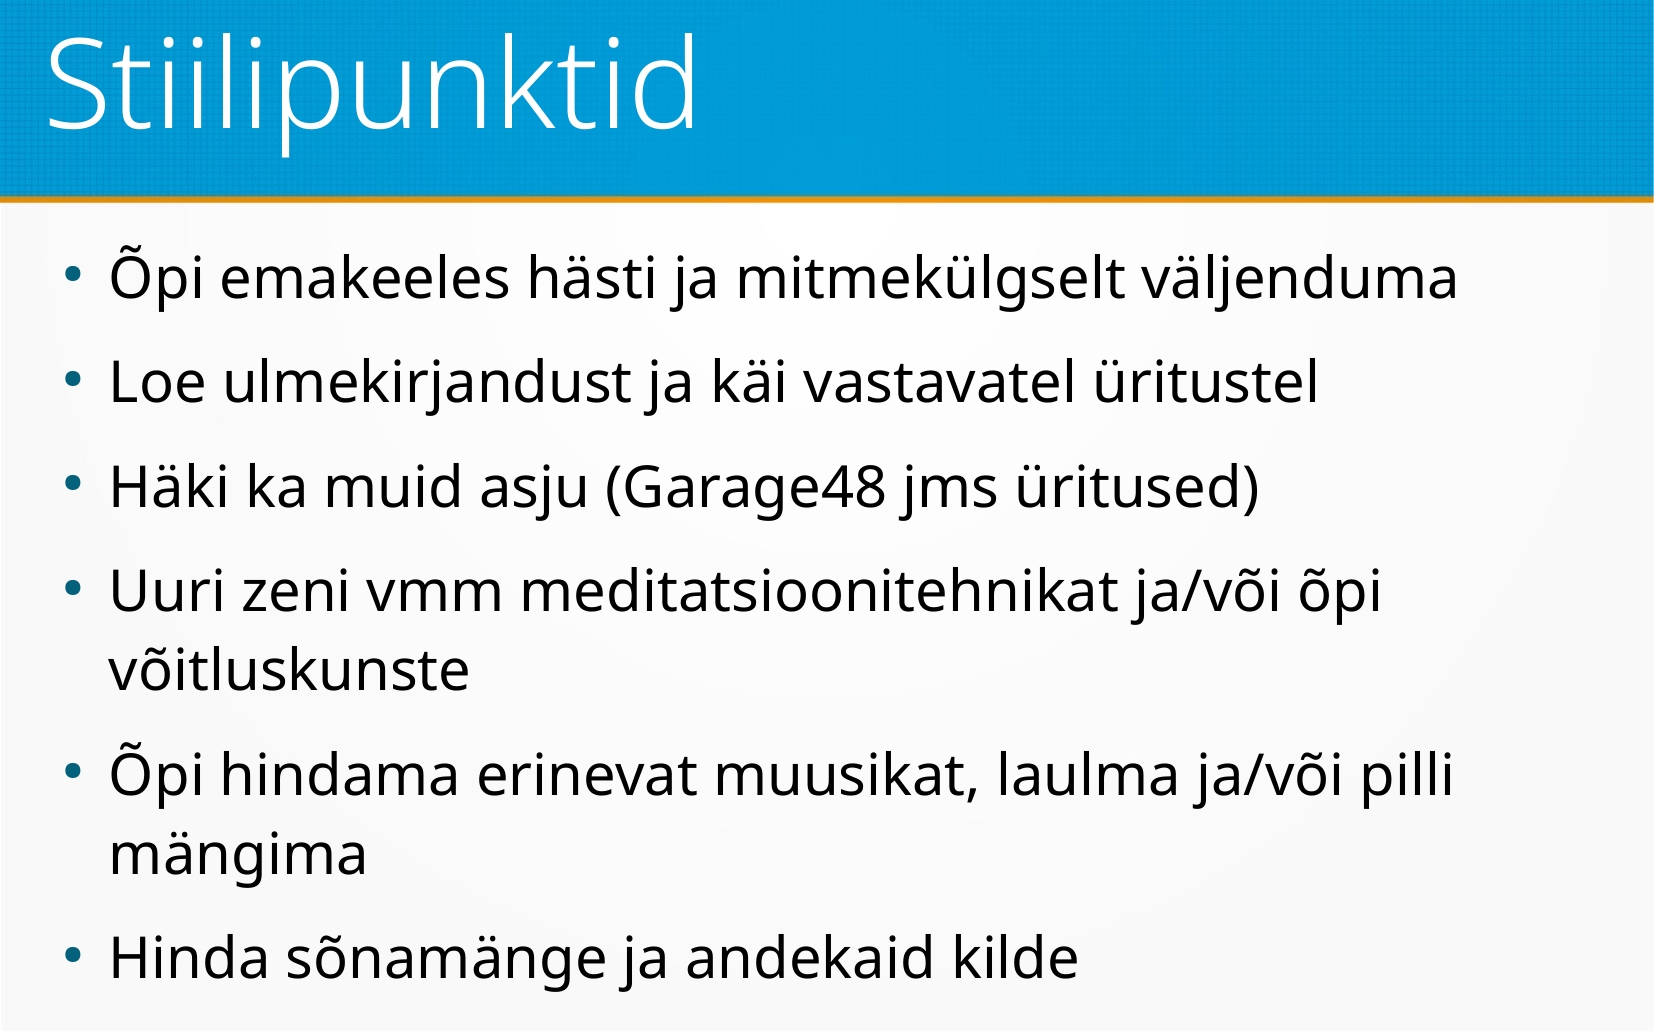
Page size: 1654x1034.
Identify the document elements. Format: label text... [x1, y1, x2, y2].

list Õpi emakeeles hästi ja mitmekülgselt väljenduma Loe ulmekirjandust ja käi vastavatel üritustel Häki ka muid asju (Garage48 jms üritused) Uuri zeni vmm meditatsioonitehnikat ja/või õpi võitluskunste Õpi hindama erinevat muusikat, laulma ja/või pilli mängima Hinda sõnamänge ja andekaid kilde [47, 236, 1607, 1002]
title Stiilipunktid [43, 0, 1619, 166]
picture [0, 195, 1654, 1034]
